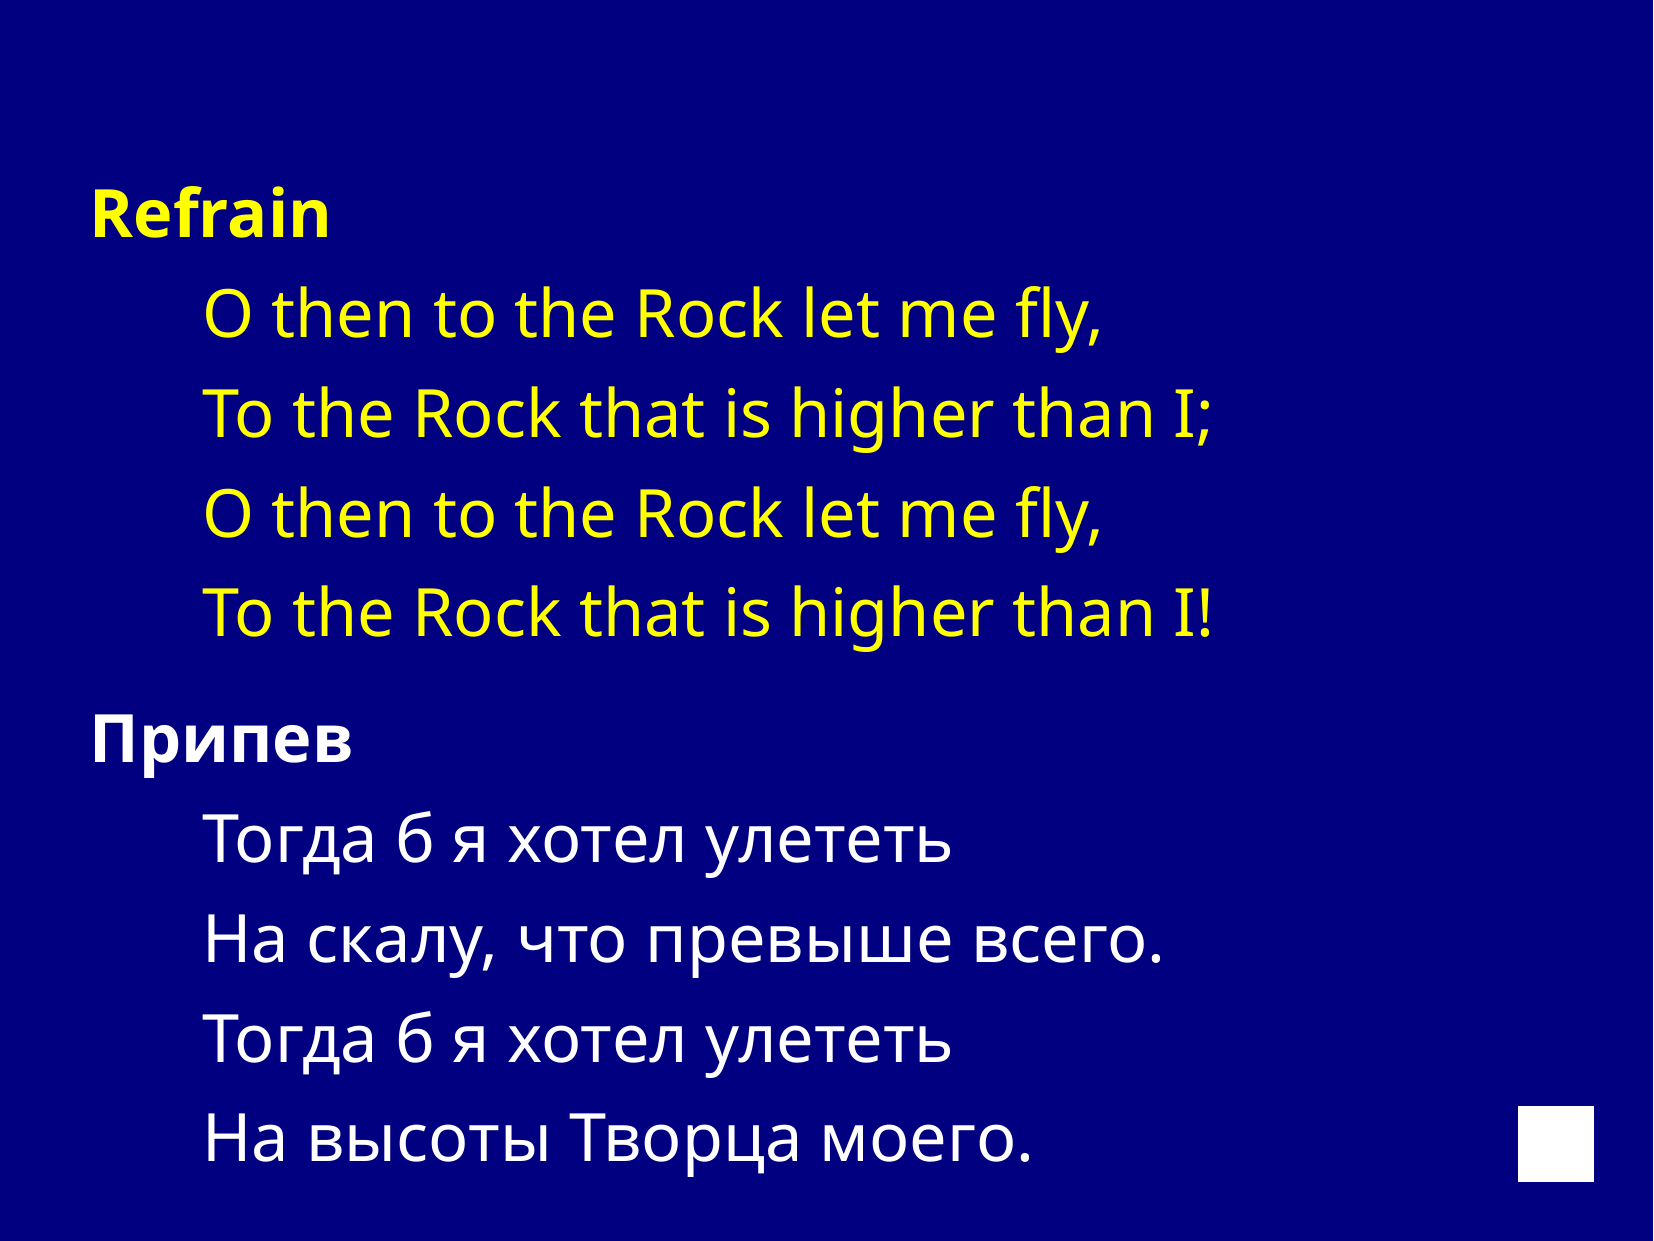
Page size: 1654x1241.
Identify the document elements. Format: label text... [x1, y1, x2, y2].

text_box Припев Тогда б я хотел улететь На скалу, что превыше всего. Тогда б я хотел улететь На высоты Творца моего. [75, 675, 1576, 1163]
text_box Refrain O then to the Rock let me fly, To the Rock that is higher than I; O then to the Rock let me fly, To the Rock that is higher than I! [75, 150, 1576, 638]
text_box [1518, 1106, 1594, 1182]
